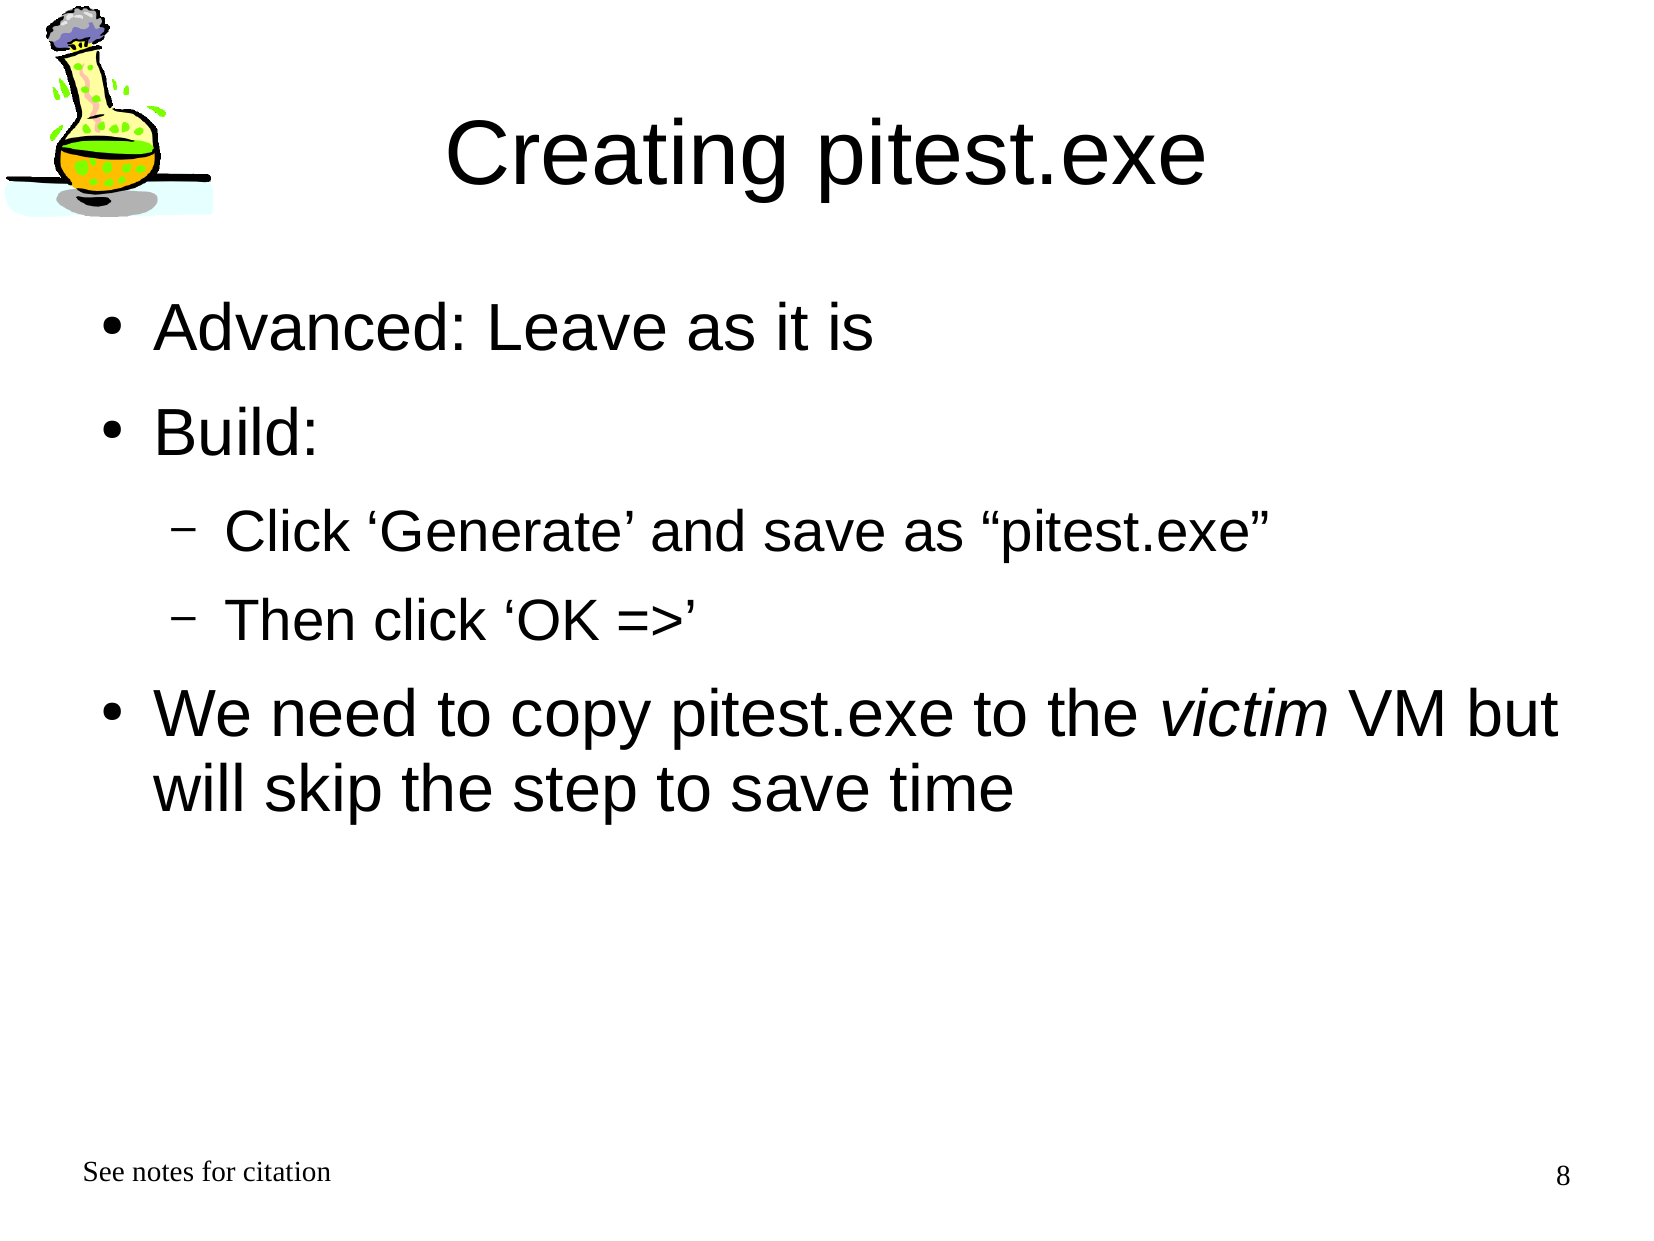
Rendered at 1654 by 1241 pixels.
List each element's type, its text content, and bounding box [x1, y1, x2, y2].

title Creating pitest.exe [82, 49, 1571, 257]
picture [5, 6, 213, 217]
list Advanced: Leave as it is Build: Click ‘Generate’ and save as “pitest.exe” Then click ‘OK =>’ We need to copy pitest.exe to the victim VM but will skip the step to save time [82, 290, 1576, 1126]
